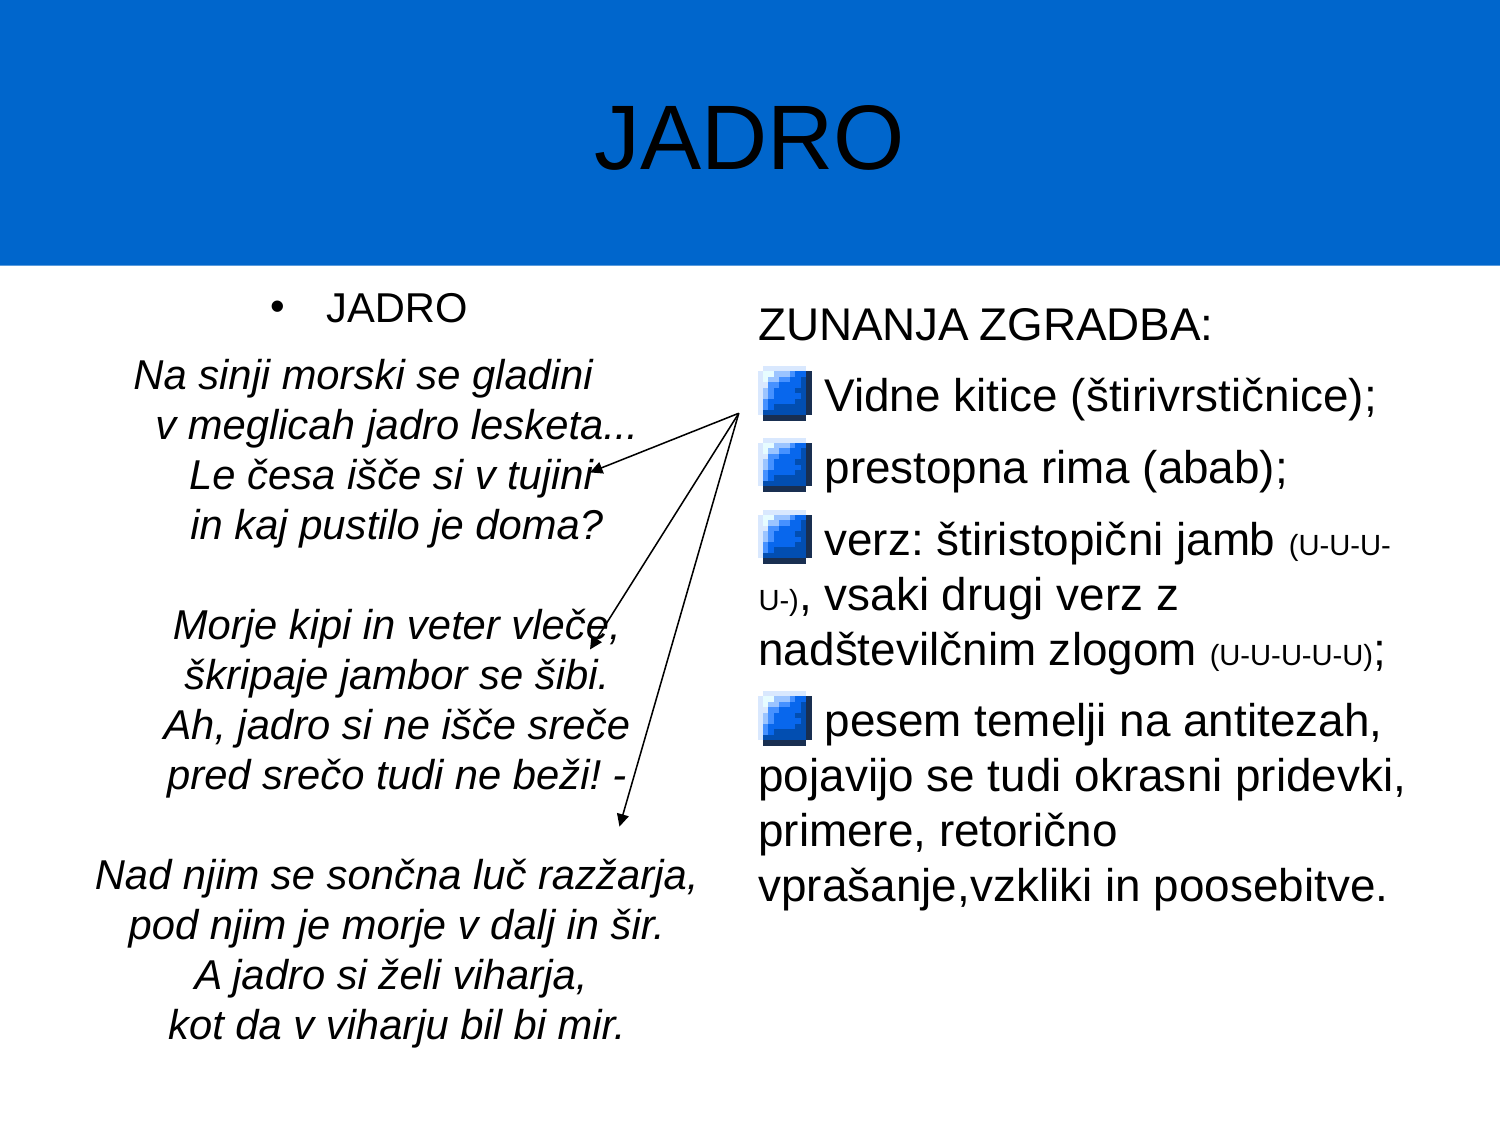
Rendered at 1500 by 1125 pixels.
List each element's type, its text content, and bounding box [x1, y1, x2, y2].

title JADRO [0, 0, 1500, 266]
list JADRO Na sinji morski se gladini v meglicah jadro lesketa... Le česa išče si v tujini in kaj pustilo je doma? Morje kipi in veter vleče, škripaje jambor se šibi. Ah, jadro si ne išče sreče pred srečo tudi ne beži! - Nad njim se sončna luč razžarja, pod njim je morje v dalj in šir. A jadro si želi viharja, kot da v viharju bil bi mir. [29, 224, 709, 1125]
list ZUNANJA ZGRADBA: Vidne kitice (štirivrstičnice); prestopna rima (abab); verz: štiristopični jamb (U-U-U-U-), vsaki drugi verz z nadštevilčnim zlogom (U-U-U-U-U); pesem temelji na antitezah, pojavijo se tudi okrasni pridevki, primere, retorično vprašanje,vzkliki in poosebitve. [758, 294, 1418, 1023]
